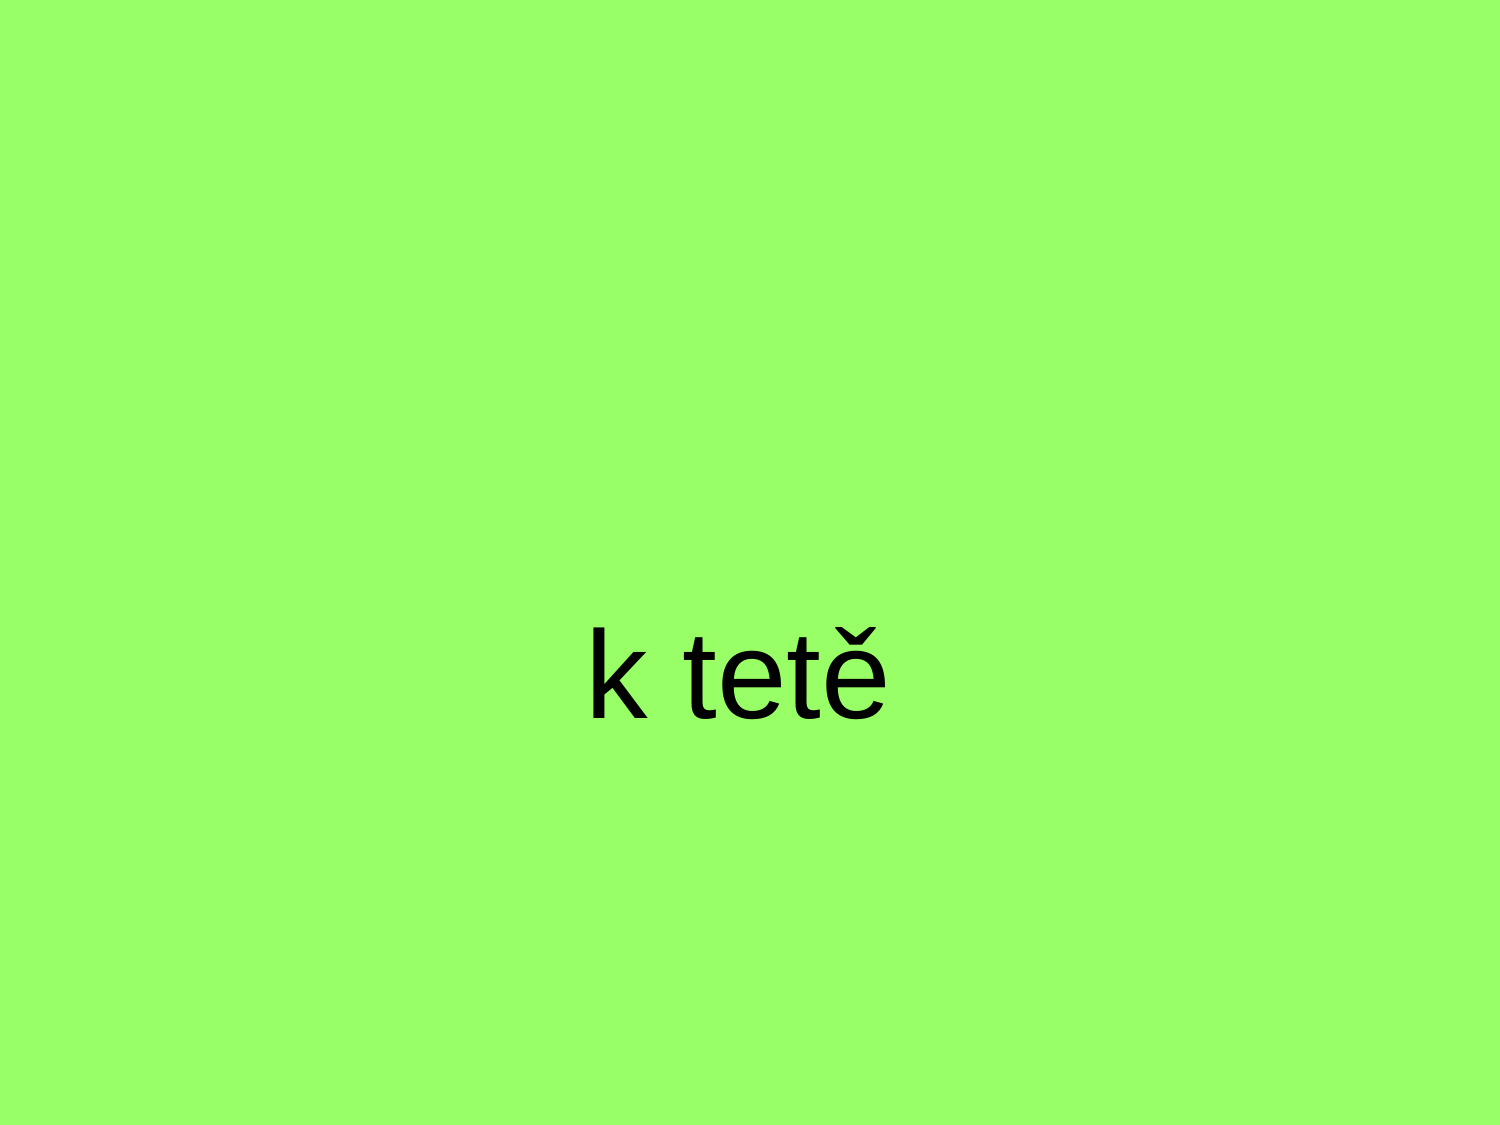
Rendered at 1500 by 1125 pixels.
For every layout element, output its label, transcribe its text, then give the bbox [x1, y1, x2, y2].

subtitle k tetě [76, 586, 1400, 921]
